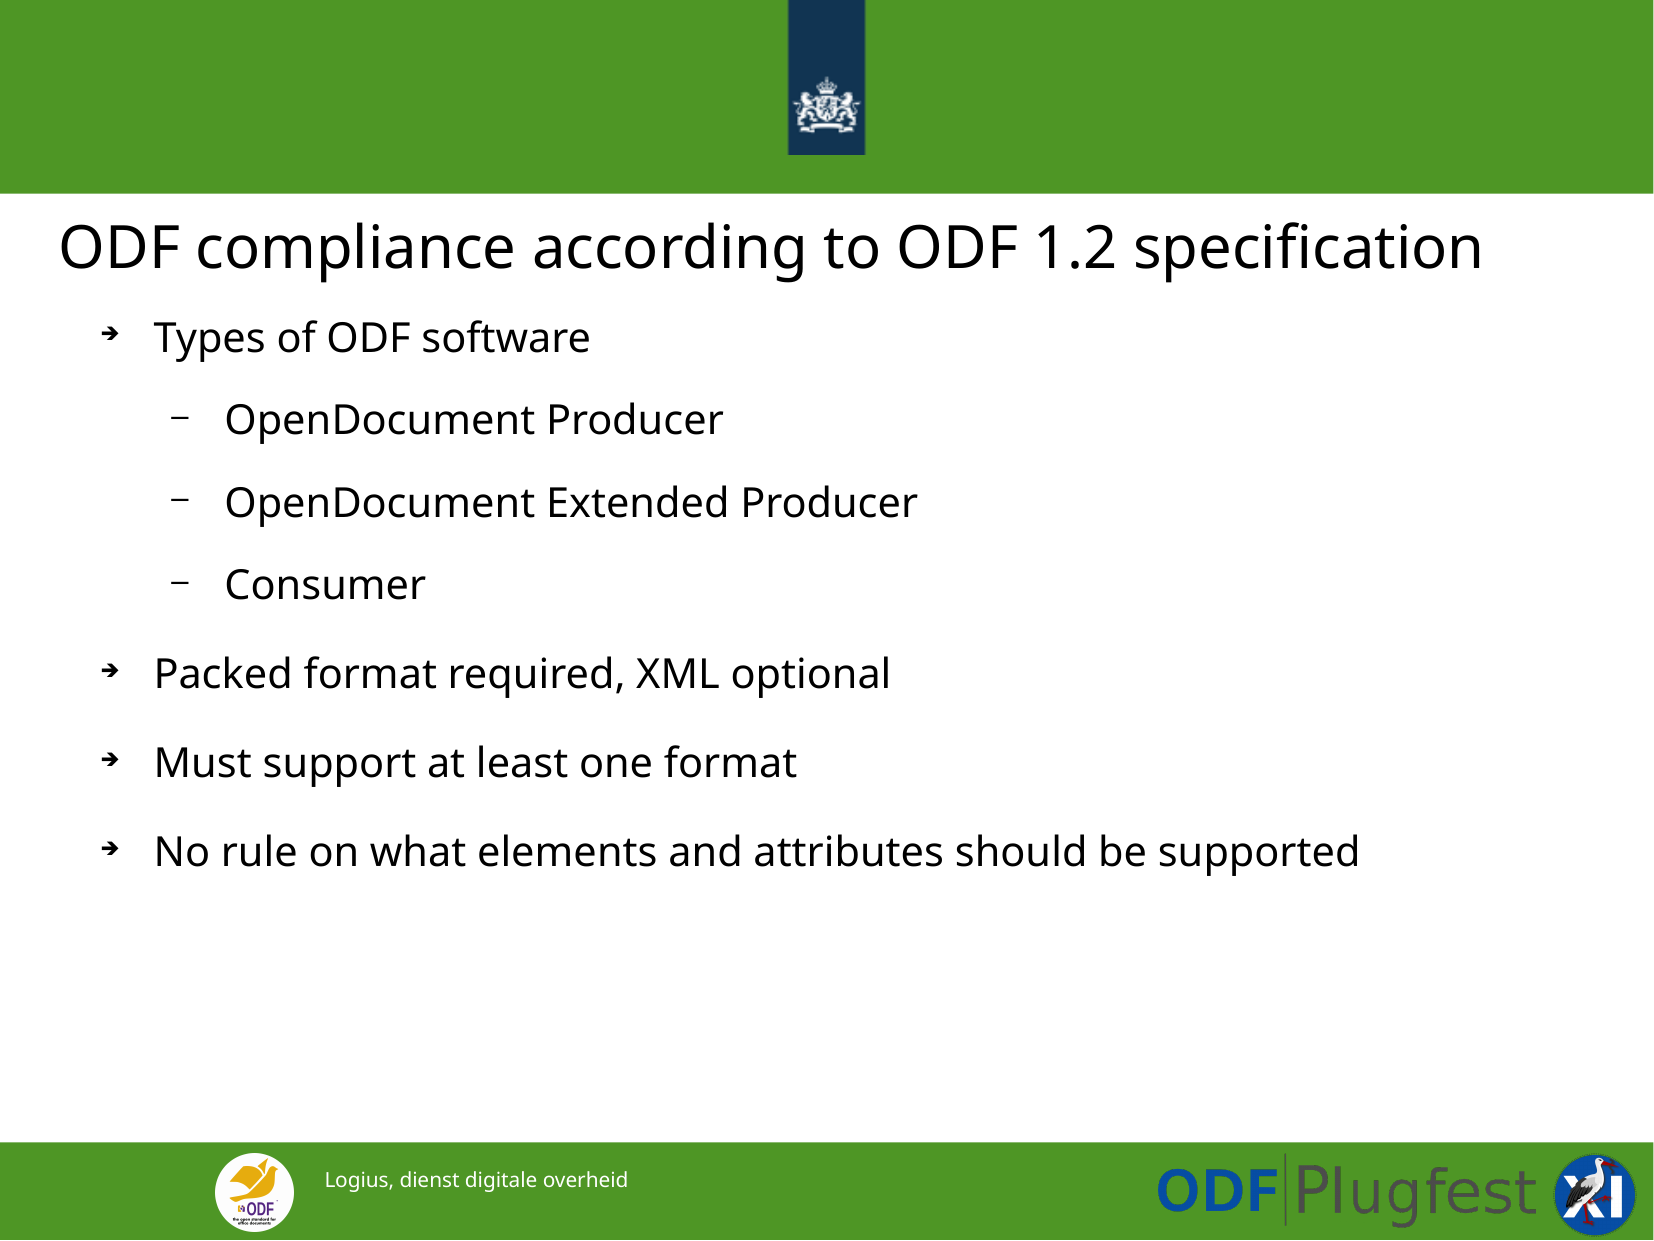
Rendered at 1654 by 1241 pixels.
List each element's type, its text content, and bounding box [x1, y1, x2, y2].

picture [215, 1158, 294, 1232]
picture [0, 0, 1654, 155]
list Types of ODF software OpenDocument Producer OpenDocument Extended Producer Consumer Packed format required, XML optional Must support at least one format No rule on what elements and attributes should be supported [82, 307, 1538, 1158]
picture [1158, 1153, 1654, 1237]
title ODF compliance according to ODF 1.2 specification [59, 170, 1595, 320]
